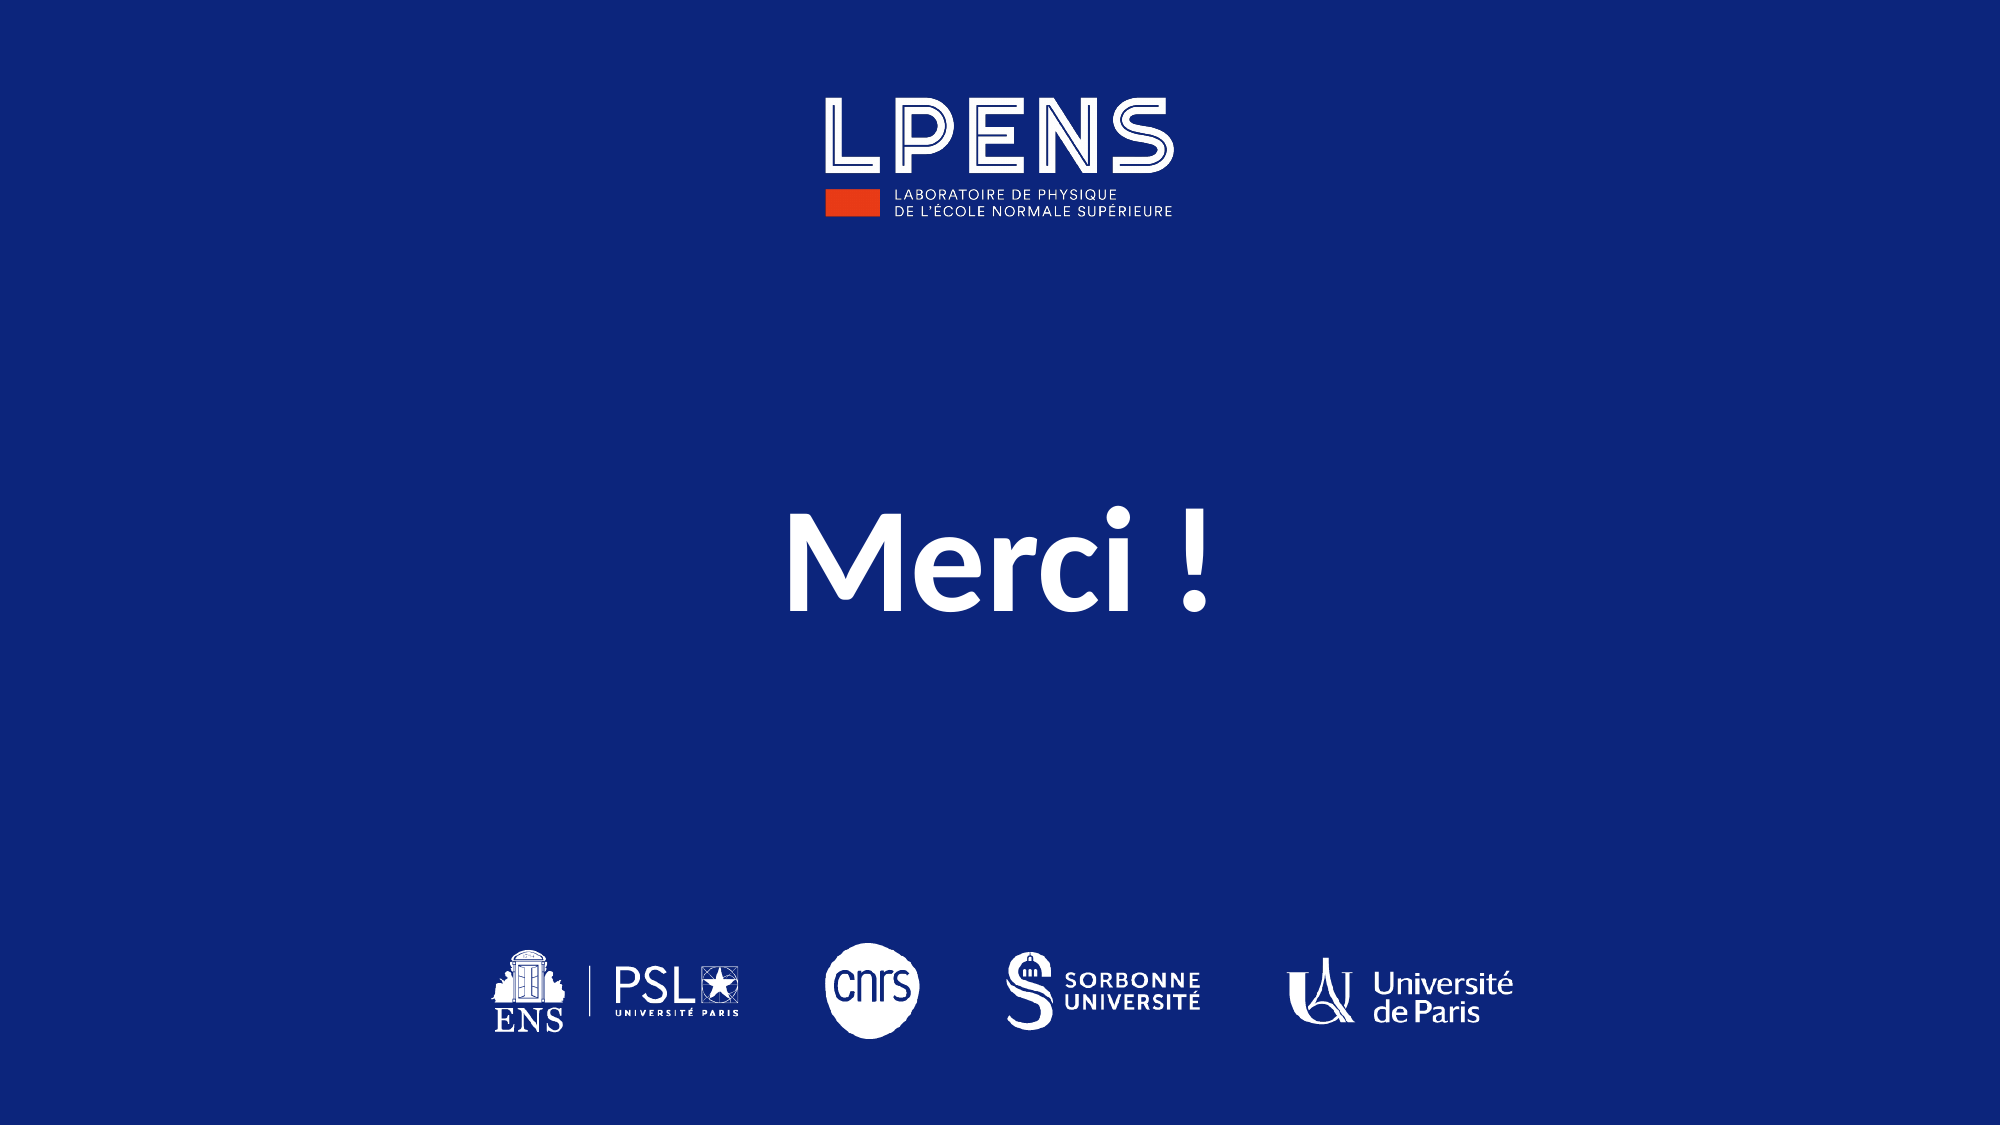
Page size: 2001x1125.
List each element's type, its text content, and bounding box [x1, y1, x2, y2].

picture [490, 943, 1513, 1040]
picture [825, 97, 1174, 217]
title Merci ! [177, 400, 1823, 725]
